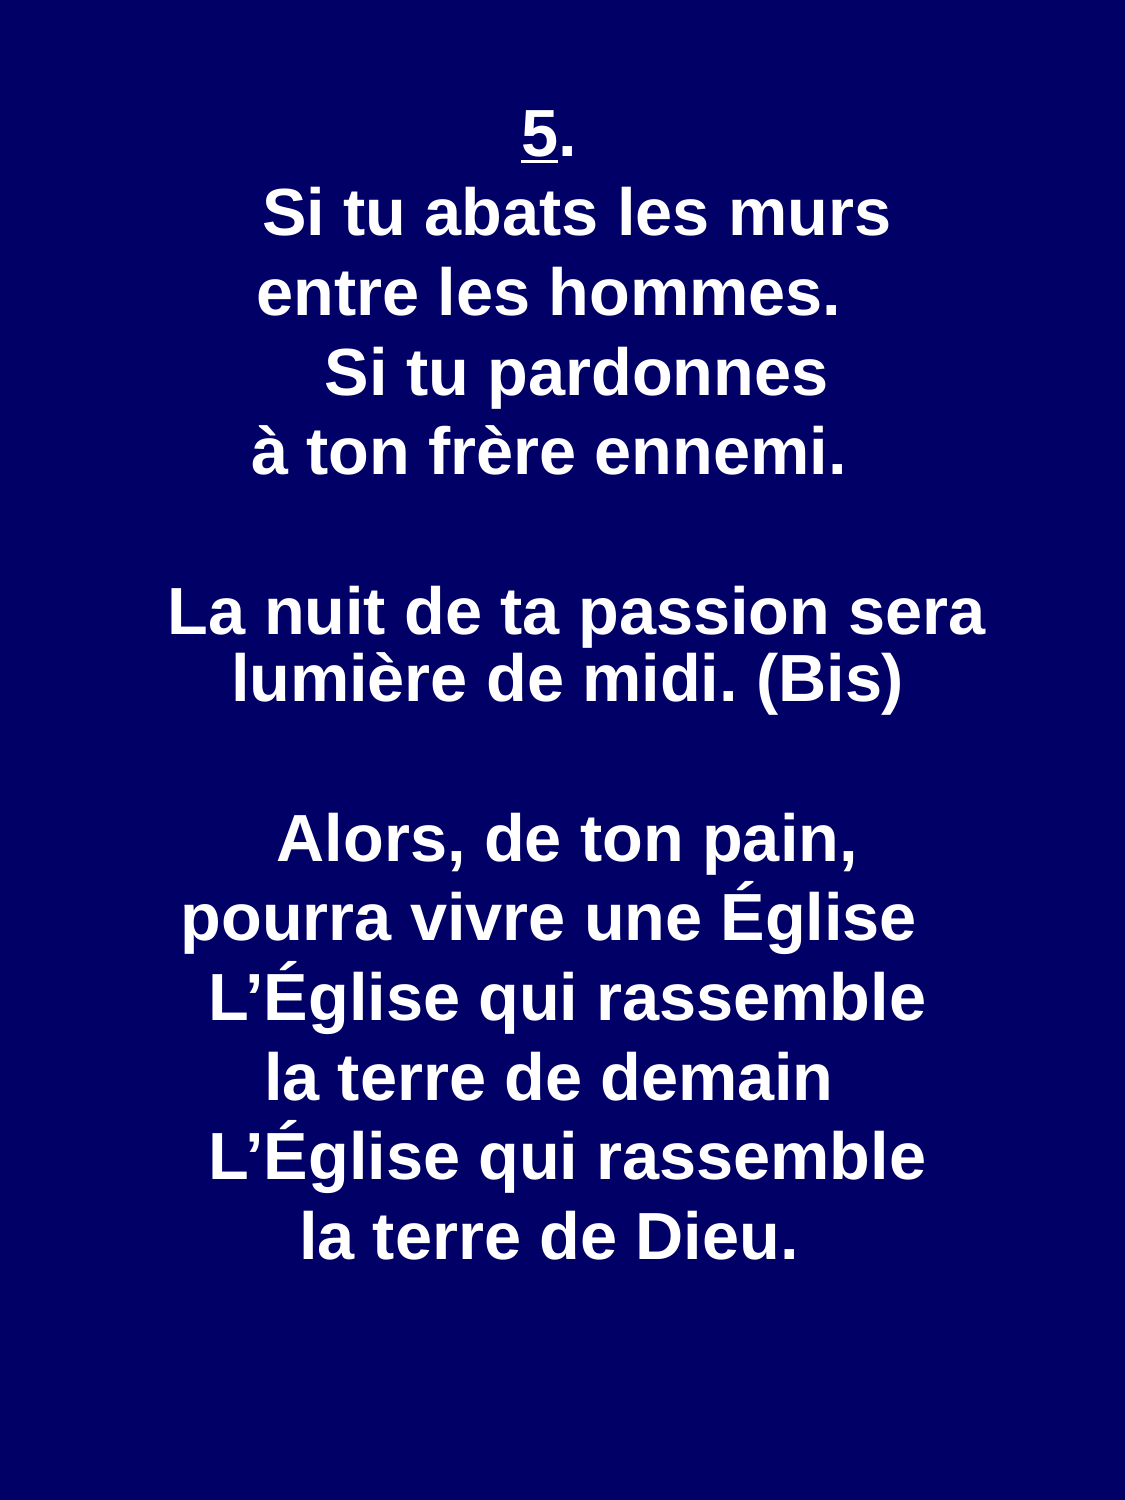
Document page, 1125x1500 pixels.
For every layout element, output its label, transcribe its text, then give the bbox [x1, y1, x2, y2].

text_box 5. Si tu abats les murs entre les hommes. Si tu pardonnes à ton frère ennemi. La nuit de ta passion sera lumière de midi. (Bis) Alors, de ton pain, pourra vivre une Église L’Église qui rassemble la terre de demain L’Église qui rassemble la terre de Dieu. [0, 94, 1099, 1500]
